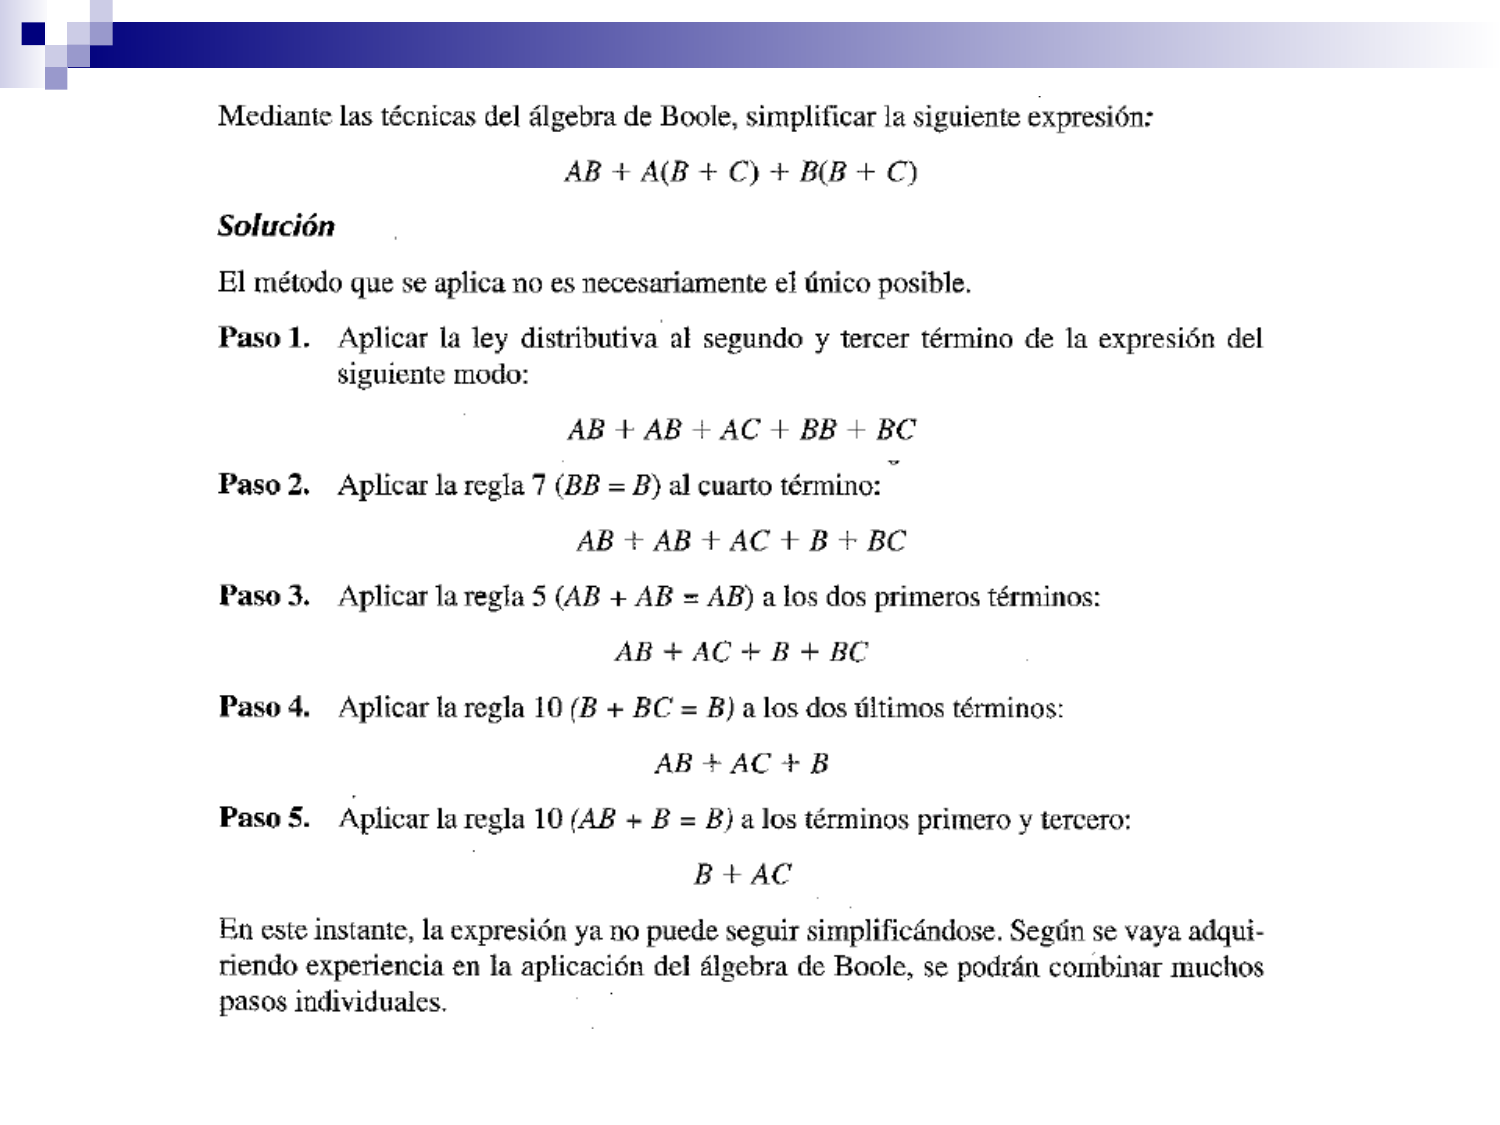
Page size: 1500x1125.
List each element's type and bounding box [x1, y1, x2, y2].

picture [217, 96, 1283, 1029]
